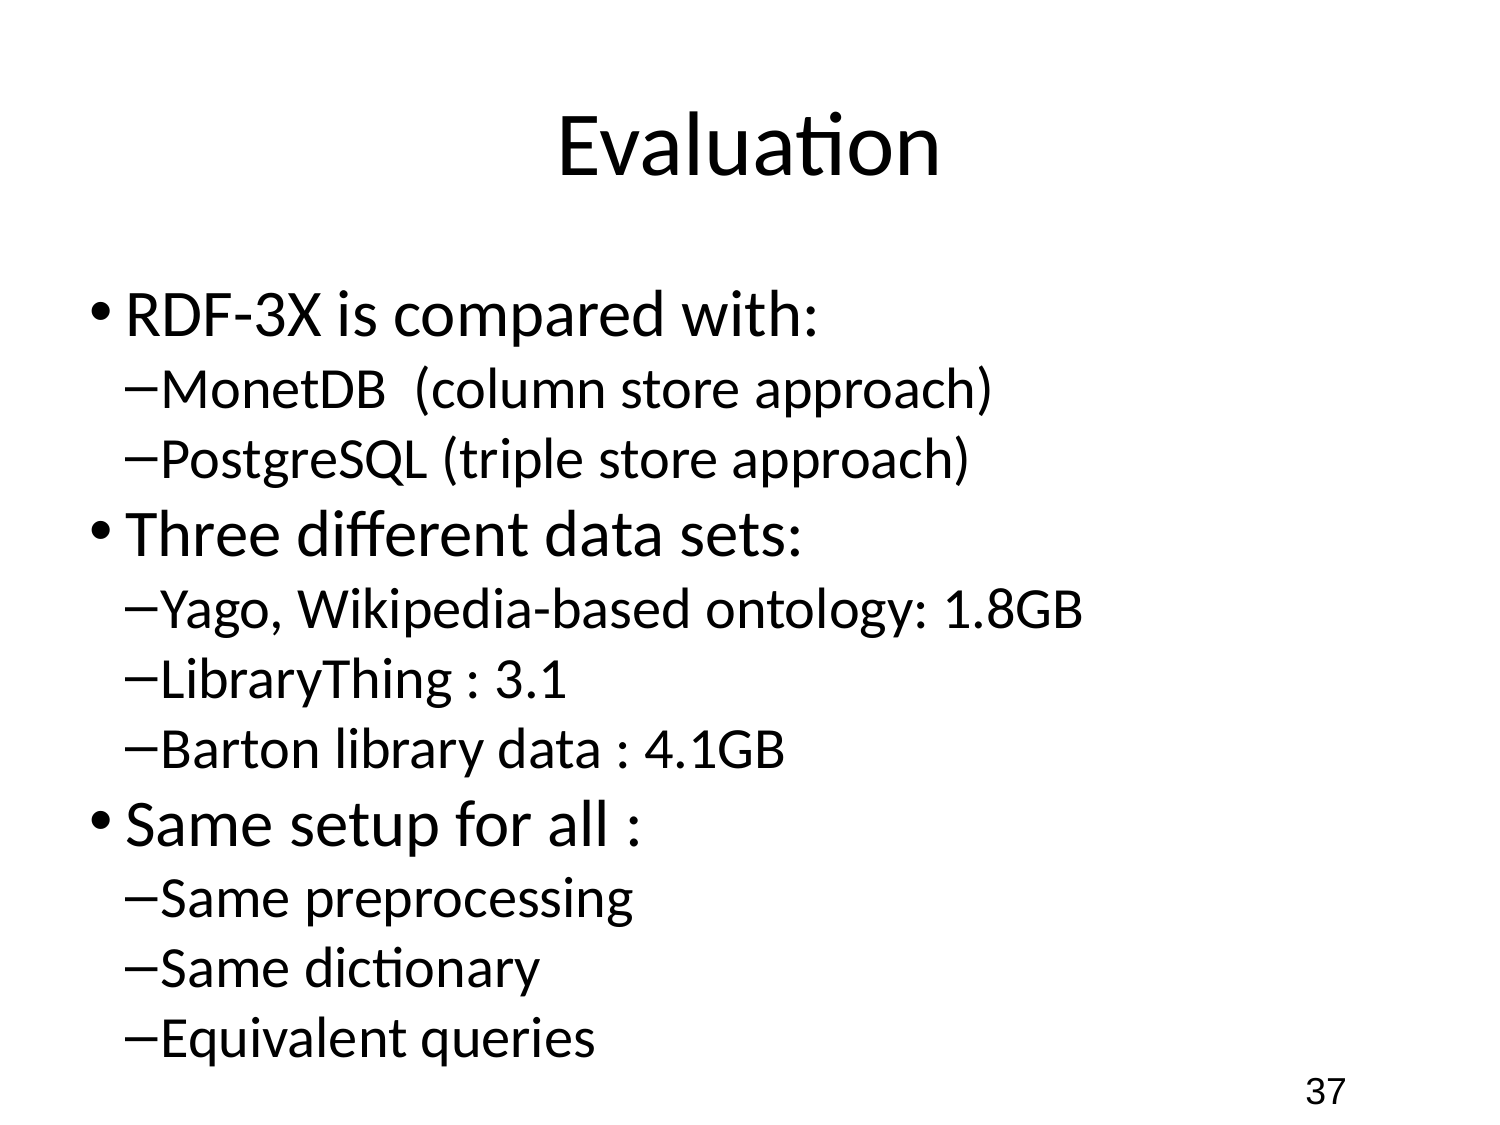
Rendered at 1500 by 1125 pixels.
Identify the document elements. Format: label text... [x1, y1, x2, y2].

text_box Evaluation [75, 45, 1425, 233]
text_box RDF-3X is compared with: MonetDB (column store approach) PostgreSQL (triple store approach) Three different data sets: Yago, Wikipedia-based ontology: 1.8GB LibraryThing : 3.1 Barton library data : 4.1GB Same setup for all : Same preprocessing Same dictionary Equivalent queries [75, 262, 1425, 1005]
